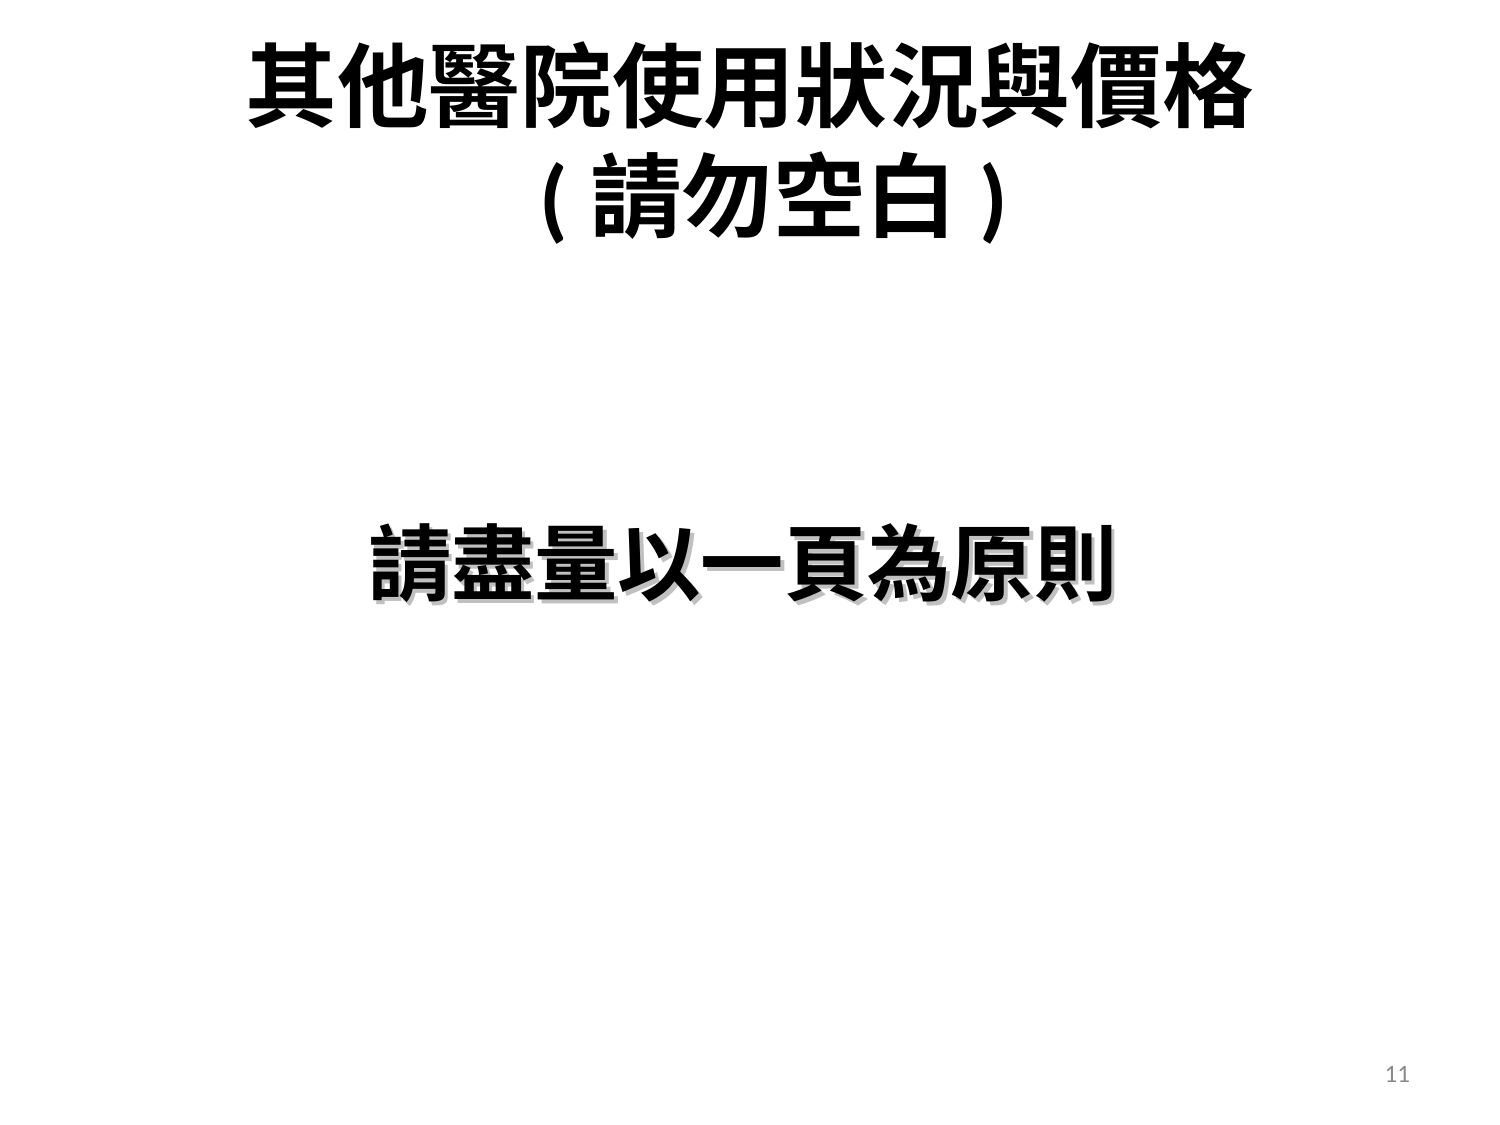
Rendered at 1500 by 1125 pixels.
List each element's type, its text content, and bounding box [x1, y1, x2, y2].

title 其他醫院使用狀況與價格 (請勿空白) [75, 45, 1426, 233]
text_box <編號> [1074, 1042, 1426, 1103]
text_box 請盡量以一頁為原則 [353, 503, 1133, 619]
